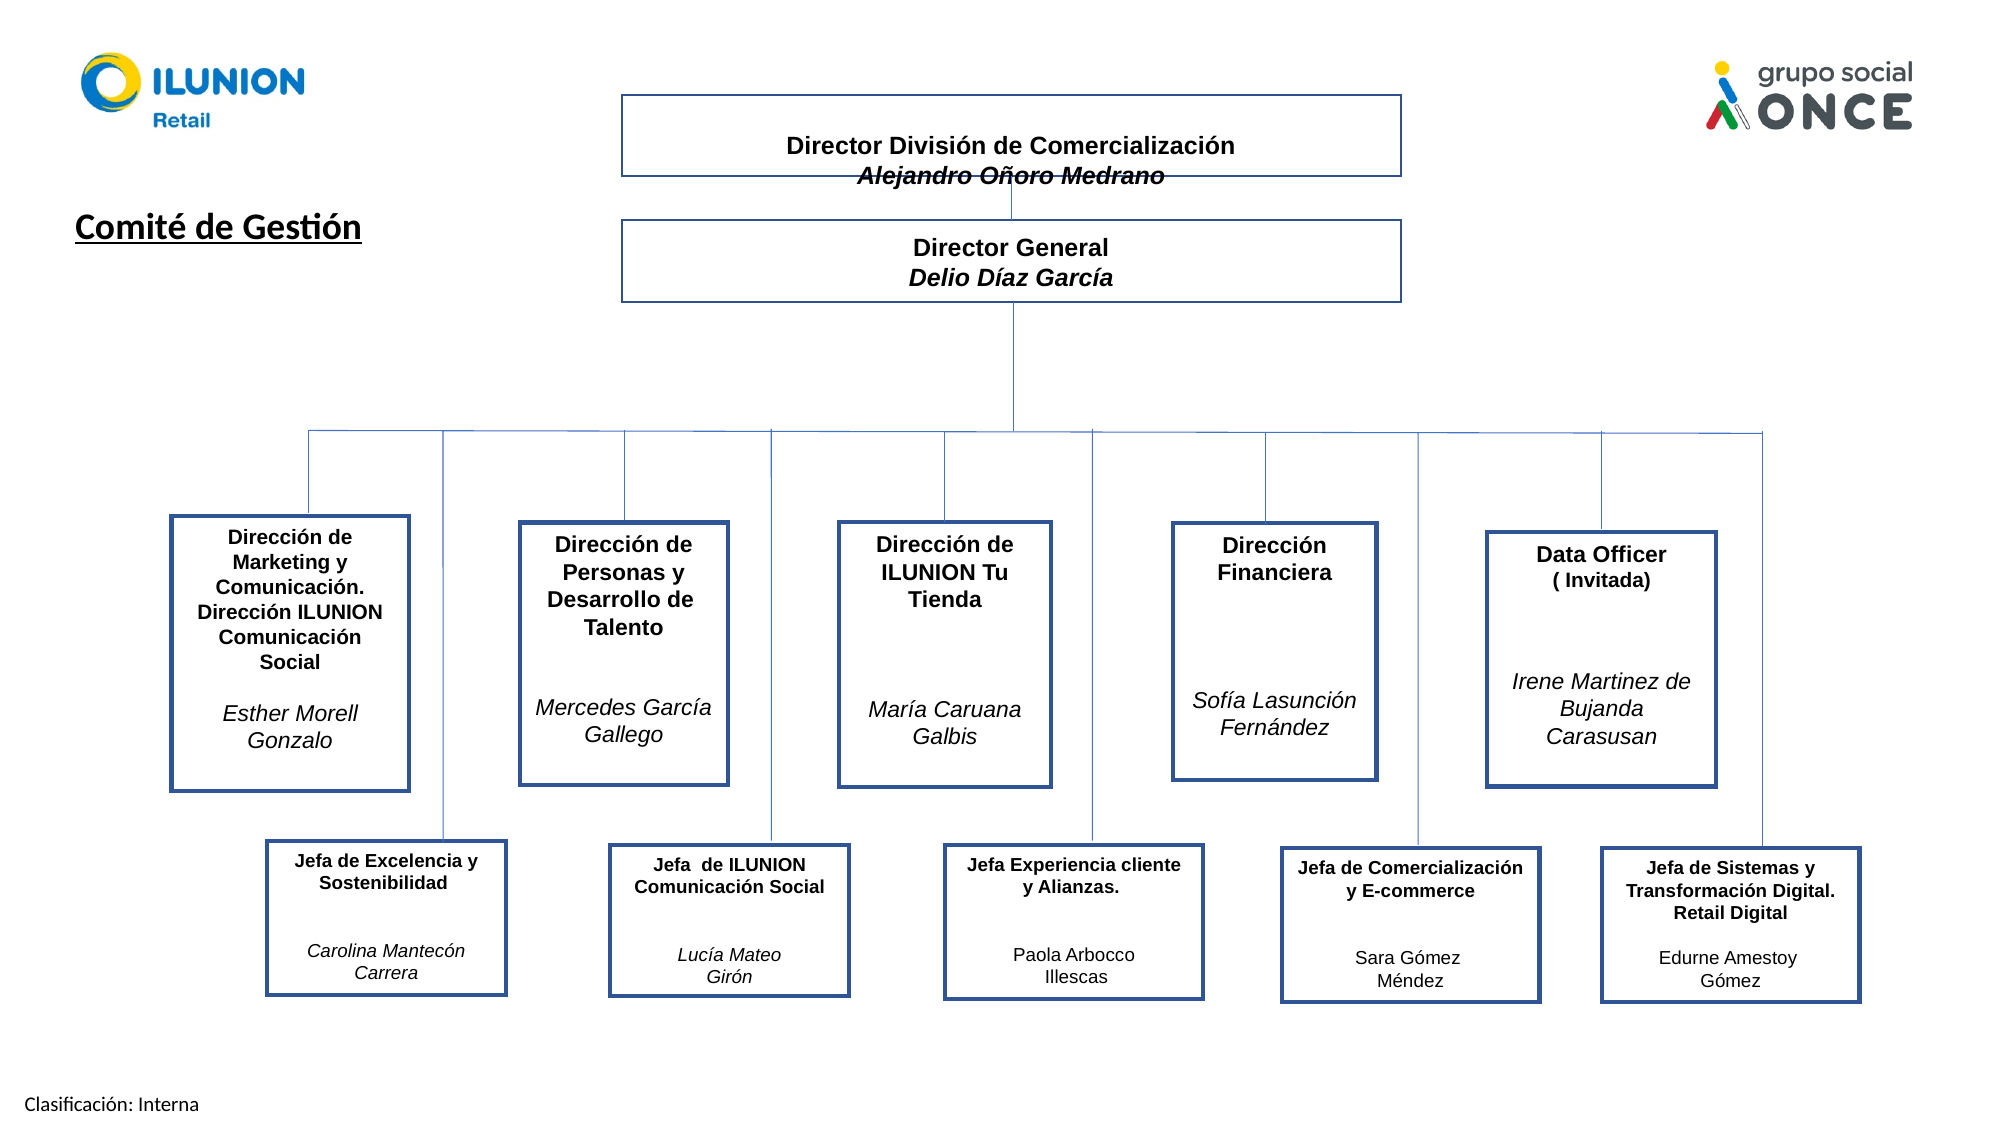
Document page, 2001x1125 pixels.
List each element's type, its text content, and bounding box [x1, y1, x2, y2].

text_box Data Officer ( Invitada) Irene Martinez de Bujanda Carasusan [1487, 531, 1717, 787]
text_box Dirección de ILUNION Tu Tienda María Caruana Galbis [838, 522, 1052, 788]
text_box Jefa de ILUNION Comunicación Social Lucía Mateo Girón [610, 844, 850, 997]
text_box Jefa de Sistemas y Transformación Digital. Retail Digital Edurne Amestoy Gómez [1601, 848, 1860, 1003]
picture [73, 45, 318, 159]
text_box Director General Delio Díaz García [622, 220, 1401, 302]
text_box Comité de Gestión [60, 194, 404, 255]
text_box Dirección de Marketing y Comunicación. Dirección ILUNION Comunicación Social Esther Morell Gonzalo [171, 516, 409, 792]
text_box Dirección de Personas y Desarrollo de Talento Mercedes García Gallego [519, 522, 728, 786]
text_box Director División de Comercialización Alejandro Oñoro Medrano [622, 95, 1401, 176]
text_box Jefa de Comercialización y E-commerce Sara Gómez Méndez [1281, 848, 1540, 1003]
text_box Jefa de Excelencia y Sostenibilidad Carolina Mantecón Carrera [266, 840, 506, 995]
text_box Dirección Financiera Sofía Lasunción Fernández [1173, 522, 1377, 781]
text_box Jefa Experiencia cliente y Alianzas. Paola Arbocco Illescas [945, 844, 1203, 999]
picture [1691, 46, 1927, 144]
